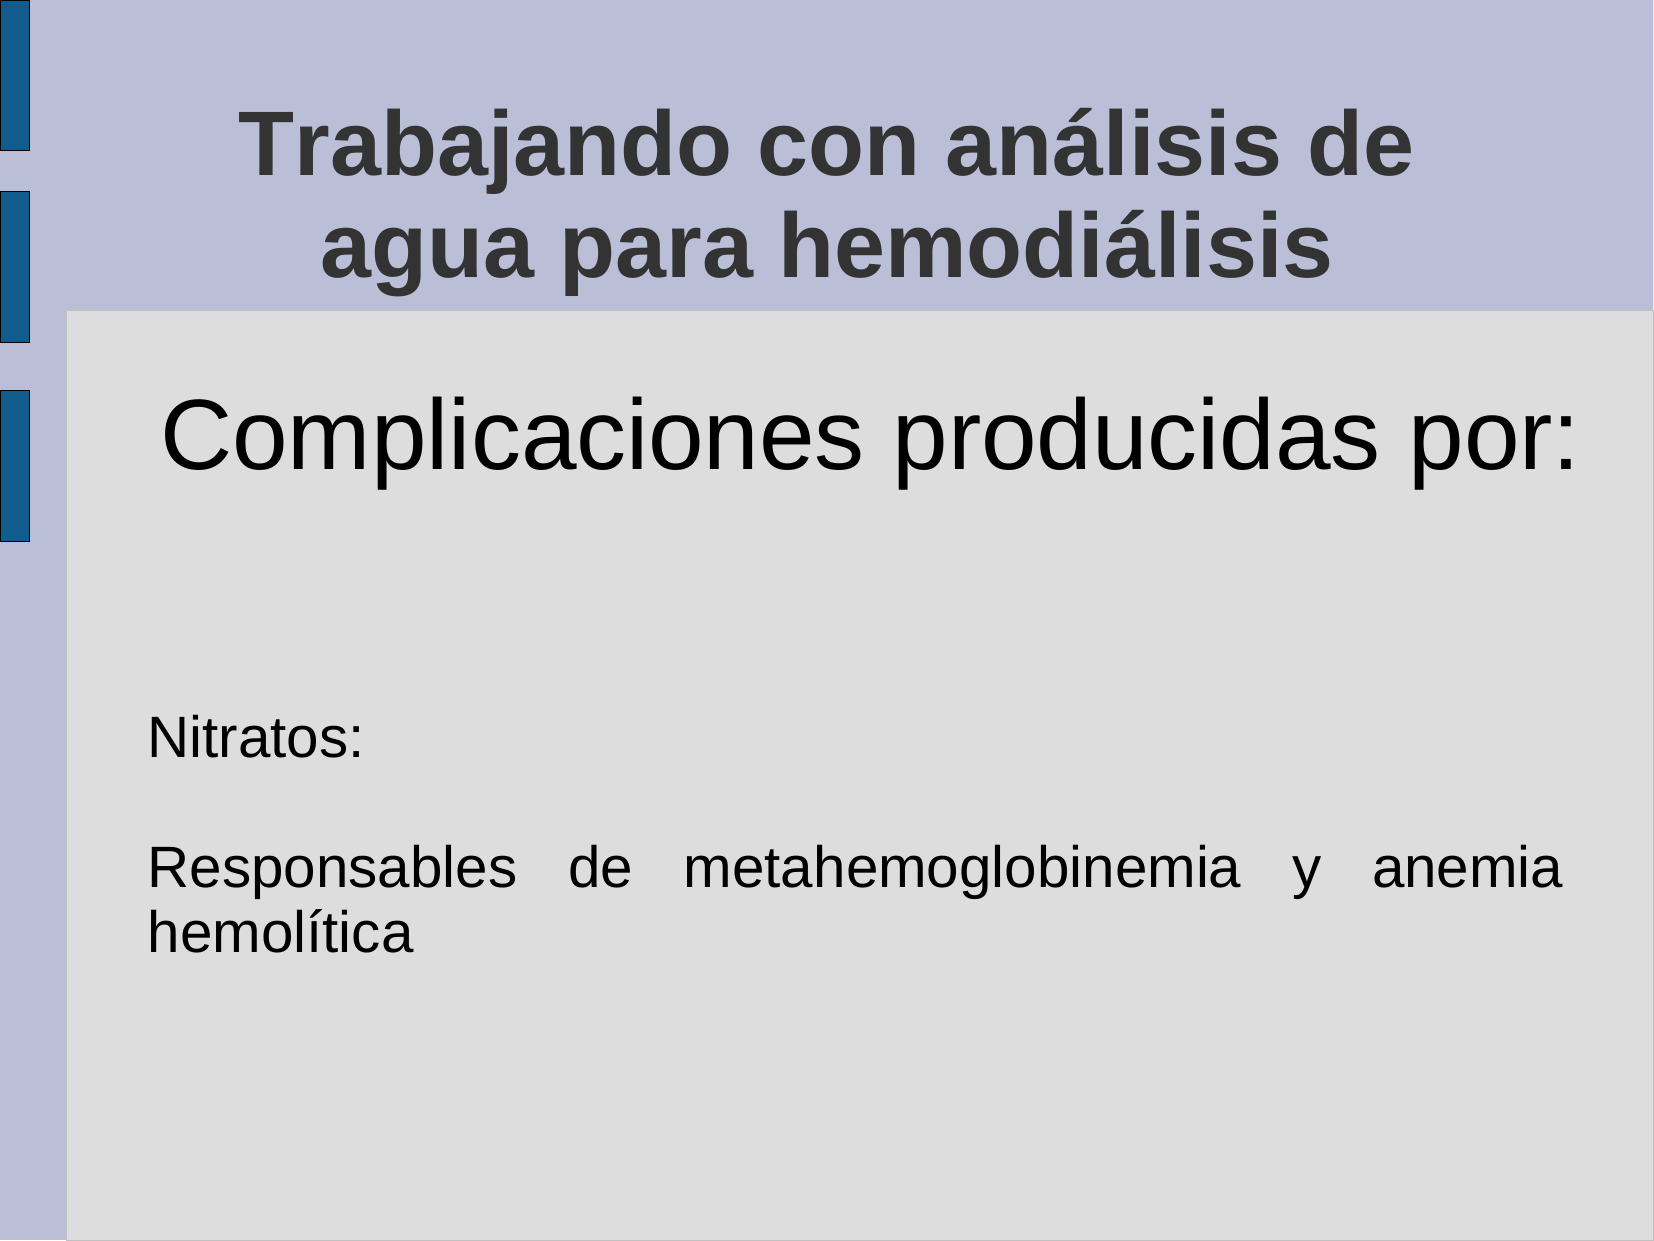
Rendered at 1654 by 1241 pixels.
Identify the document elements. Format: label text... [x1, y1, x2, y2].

text_box Nitratos: Responsables de metahemoglobinemia y anemia hemolítica [147, 552, 1565, 1182]
subtitle Complicaciones producidas por: [118, 324, 1625, 546]
title Trabajando con análisis de agua para hemodiálisis [121, 91, 1534, 299]
